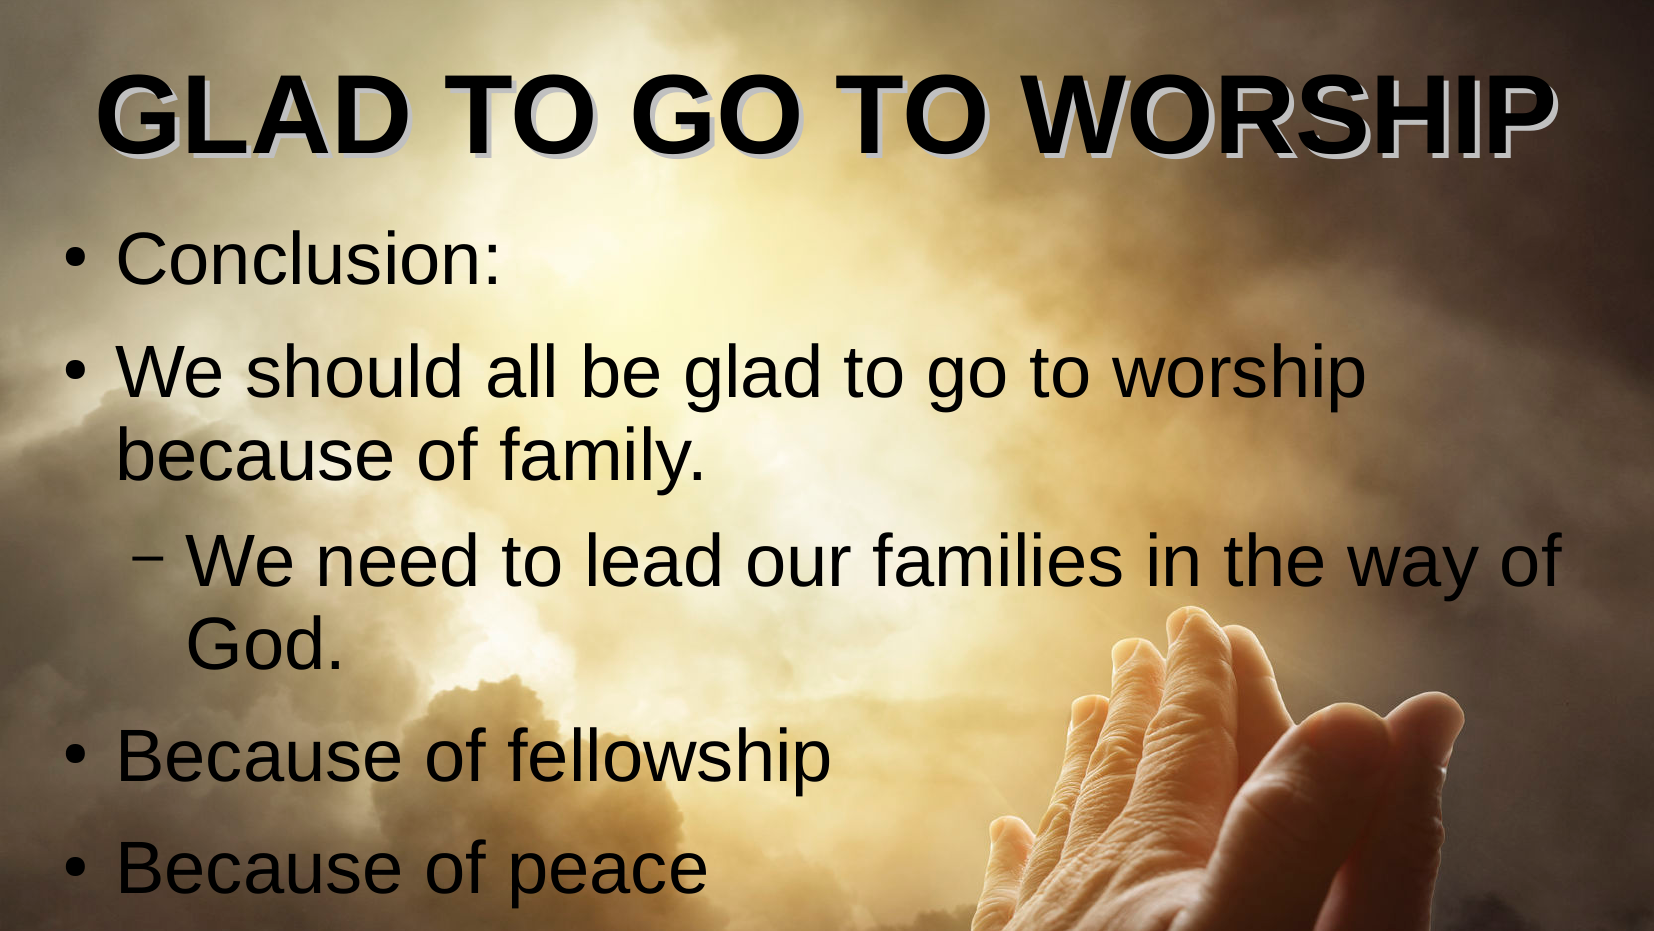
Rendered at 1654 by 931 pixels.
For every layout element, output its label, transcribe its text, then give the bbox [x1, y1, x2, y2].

picture [0, 0, 1654, 931]
list Conclusion: We should all be glad to go to worship because of family. We need to lead our families in the way of God. Because of fellowship Because of peace [45, 217, 1621, 915]
title GLAD TO GO TO WORSHIP [82, 37, 1571, 193]
